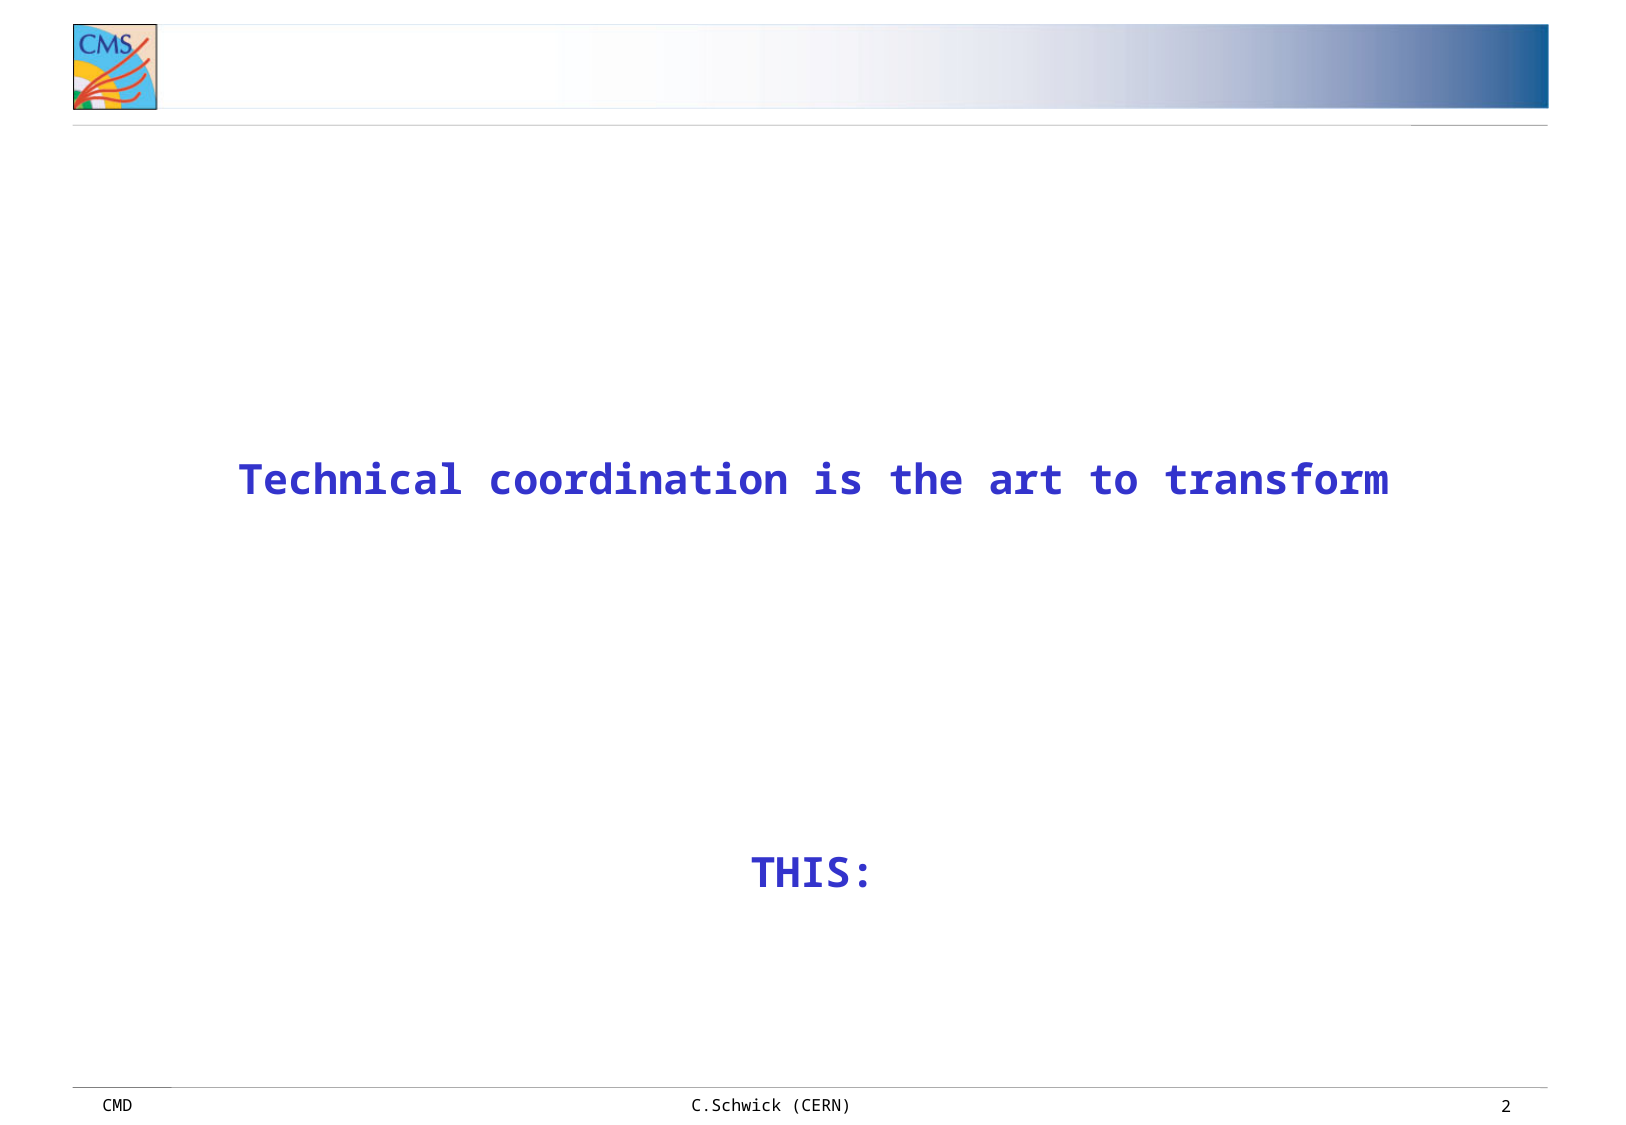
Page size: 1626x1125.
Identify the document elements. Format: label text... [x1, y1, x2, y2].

list Technical coordination is the art to transform THIS: [119, 187, 1507, 841]
picture [72, 24, 1551, 110]
